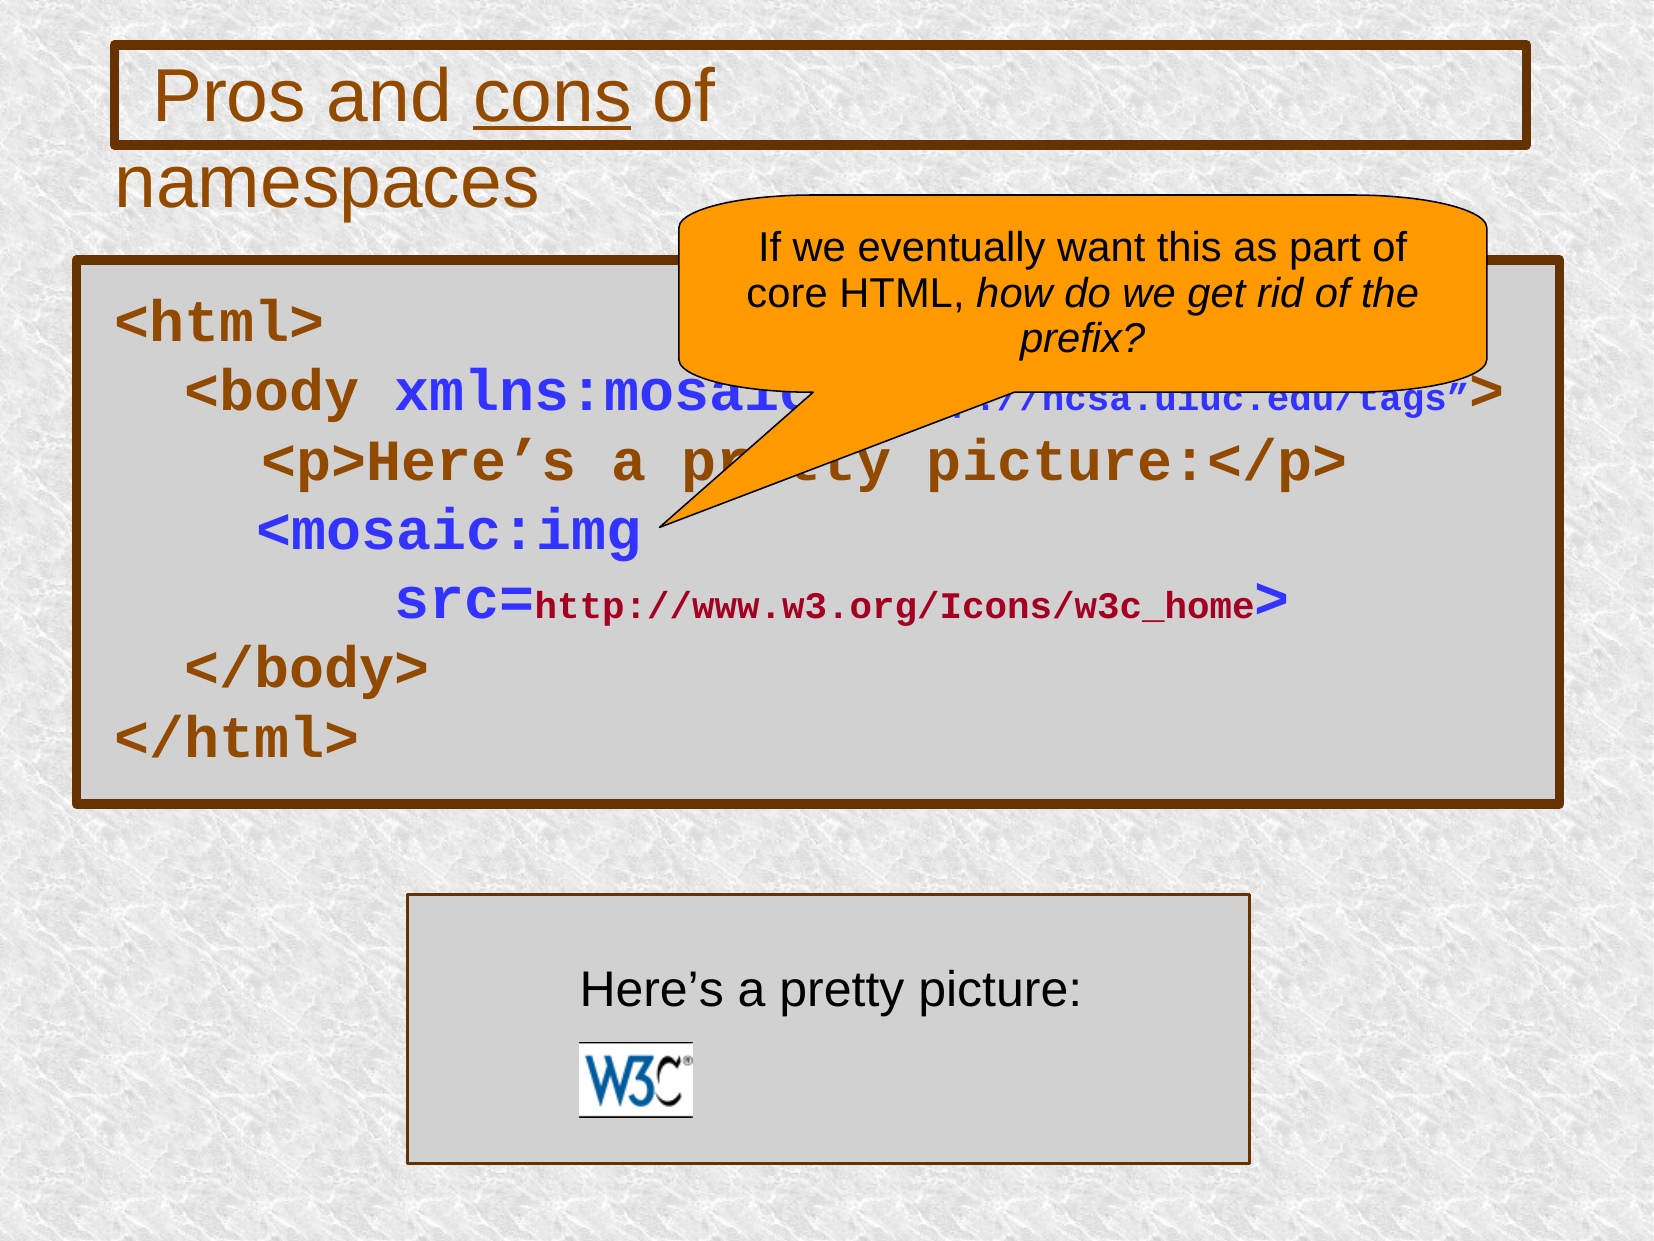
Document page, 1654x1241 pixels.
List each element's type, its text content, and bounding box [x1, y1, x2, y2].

text_box Here’s a pretty picture: [579, 964, 1084, 1087]
text_box <html> <body xmlns:mosaic=“http://ncsa.uiuc.edu/tags”> <p>Here’s a pretty picture:</p> <mosaic:img src=http://www.w3.org/Icons/w3c_home> </body> </html> [76, 259, 1560, 804]
picture [0, 0, 1654, 1241]
text_box [407, 894, 1250, 1164]
title Pros and cons of namespaces [114, 45, 1527, 146]
text_box If we eventually want this as part of core HTML, how do we get rid of the prefix? [659, 195, 1487, 528]
